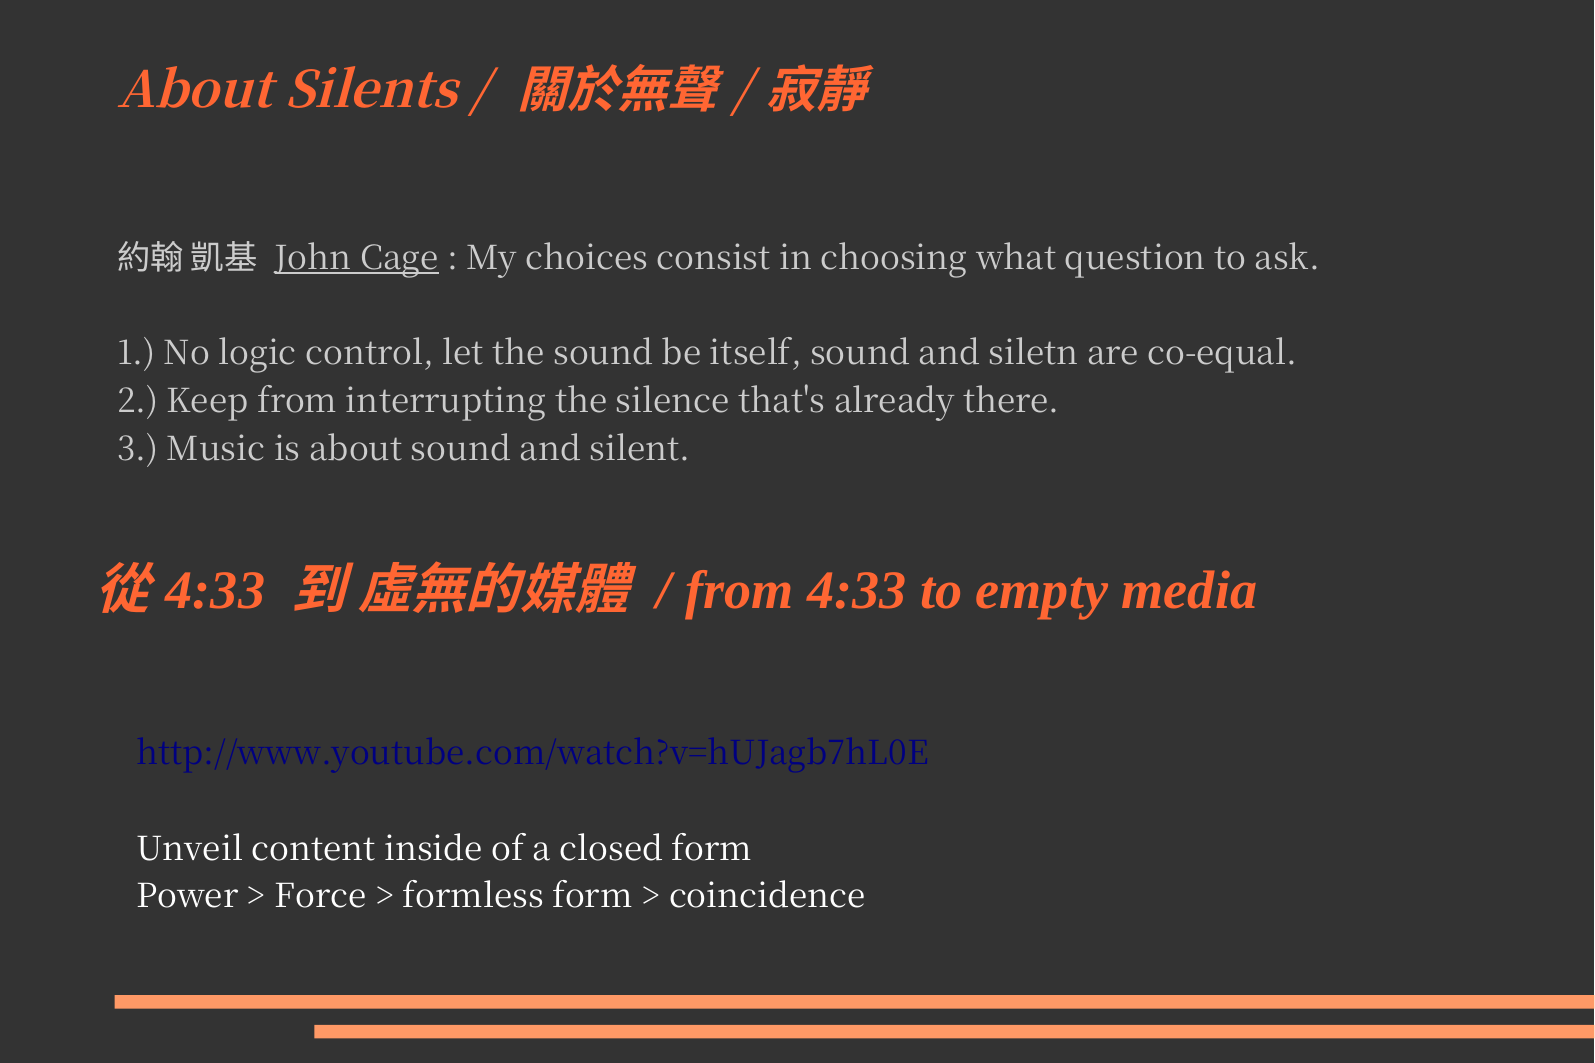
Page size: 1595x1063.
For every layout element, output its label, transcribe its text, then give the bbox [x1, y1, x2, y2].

text_box 從4:33 到 虛無的媒體 / from 4:33 to empty media [95, 551, 1287, 618]
text_box http://www.youtube.com/watch?v=hUJagb7hL0E Unveil content inside of a closed form Power > Force > formless form > coincidence [118, 726, 934, 881]
title About Silents / 關於無聲/寂靜 [117, 68, 1479, 216]
subtitle 約翰 凱基 John Cage : My choices consist in choosing what question to ask. 1.) No logic control, let the sound be itself, sound and siletn are co-equal. 2.) Keep from interrupting the silence that's already there. 3.) Music is about sound and silent. [117, 216, 1505, 532]
